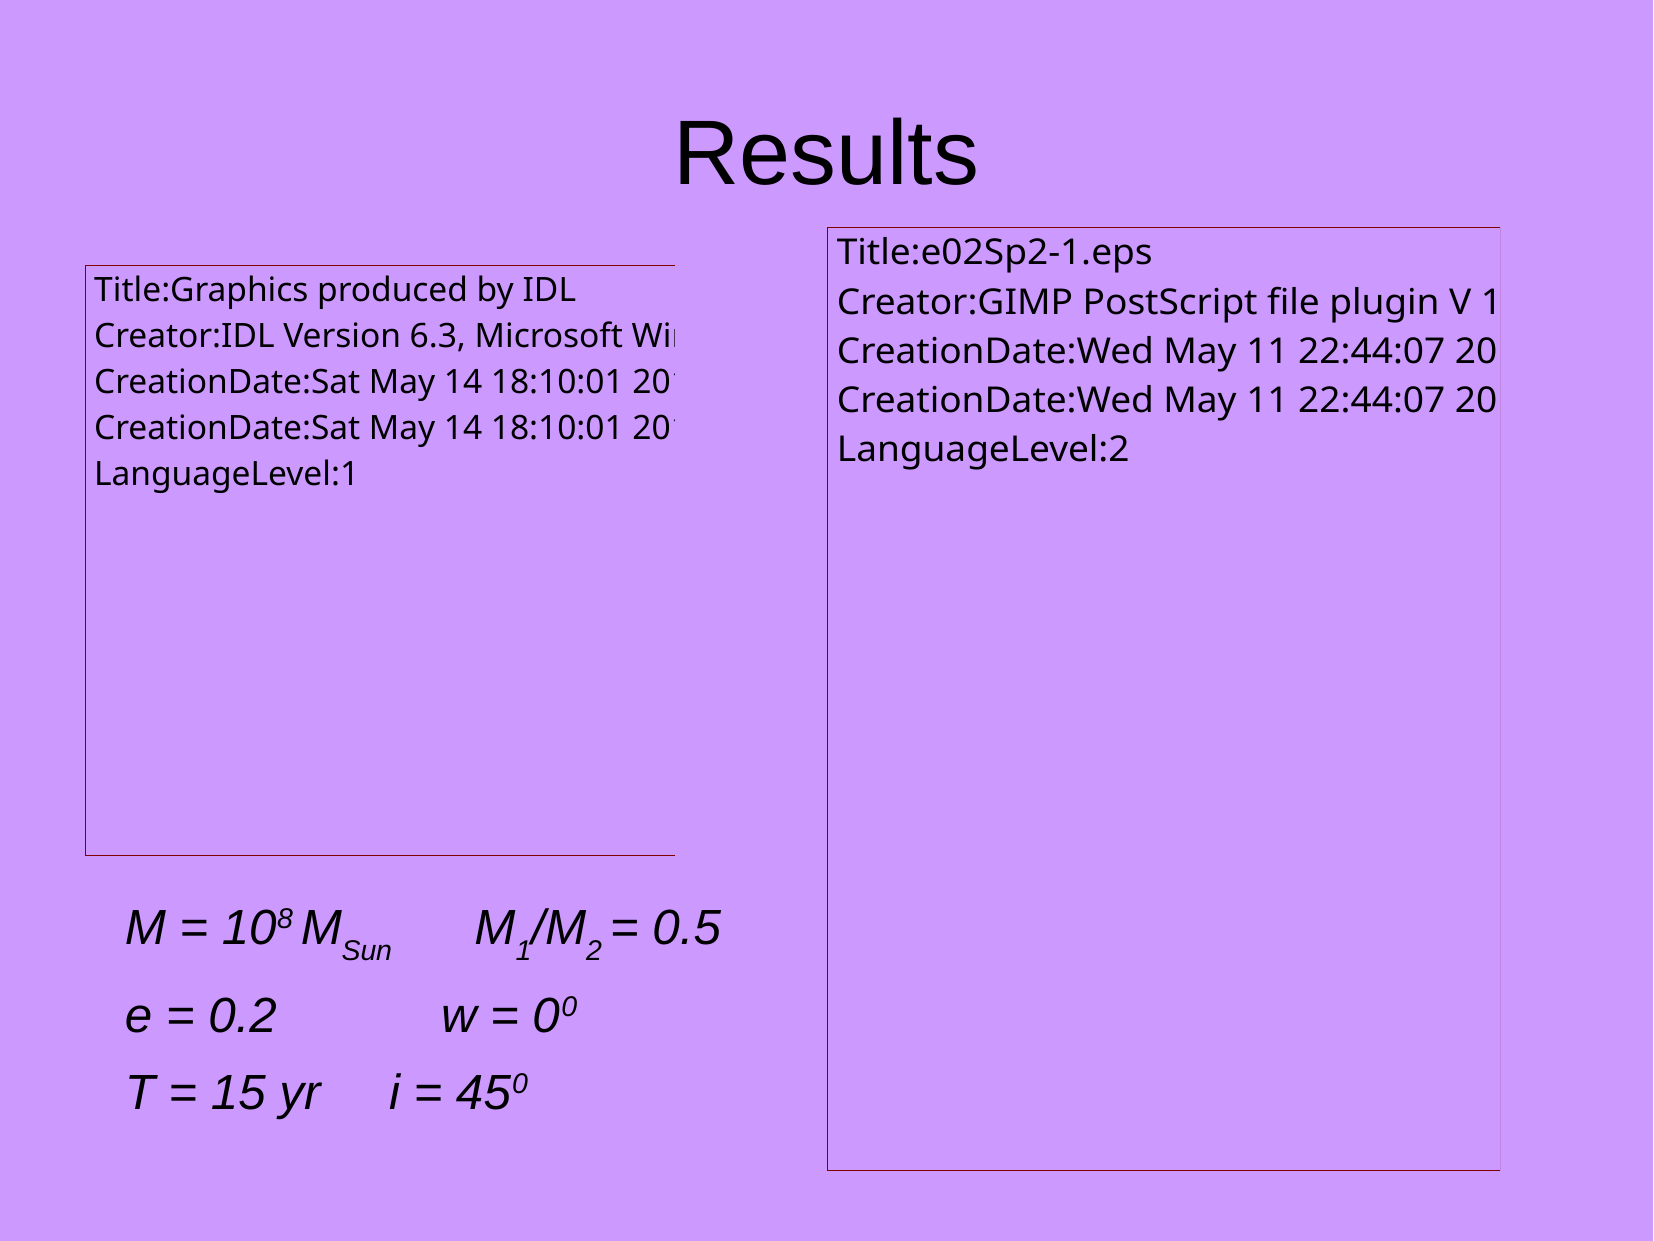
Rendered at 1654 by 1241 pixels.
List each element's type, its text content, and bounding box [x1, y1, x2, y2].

title Results [82, 49, 1571, 257]
list M = 108 MSun M1/M2 = 0.5 e = 0.2 w = 00 T = 15 yr i = 450 [72, 900, 825, 1126]
picture [825, 225, 1501, 1171]
picture [83, 263, 676, 856]
